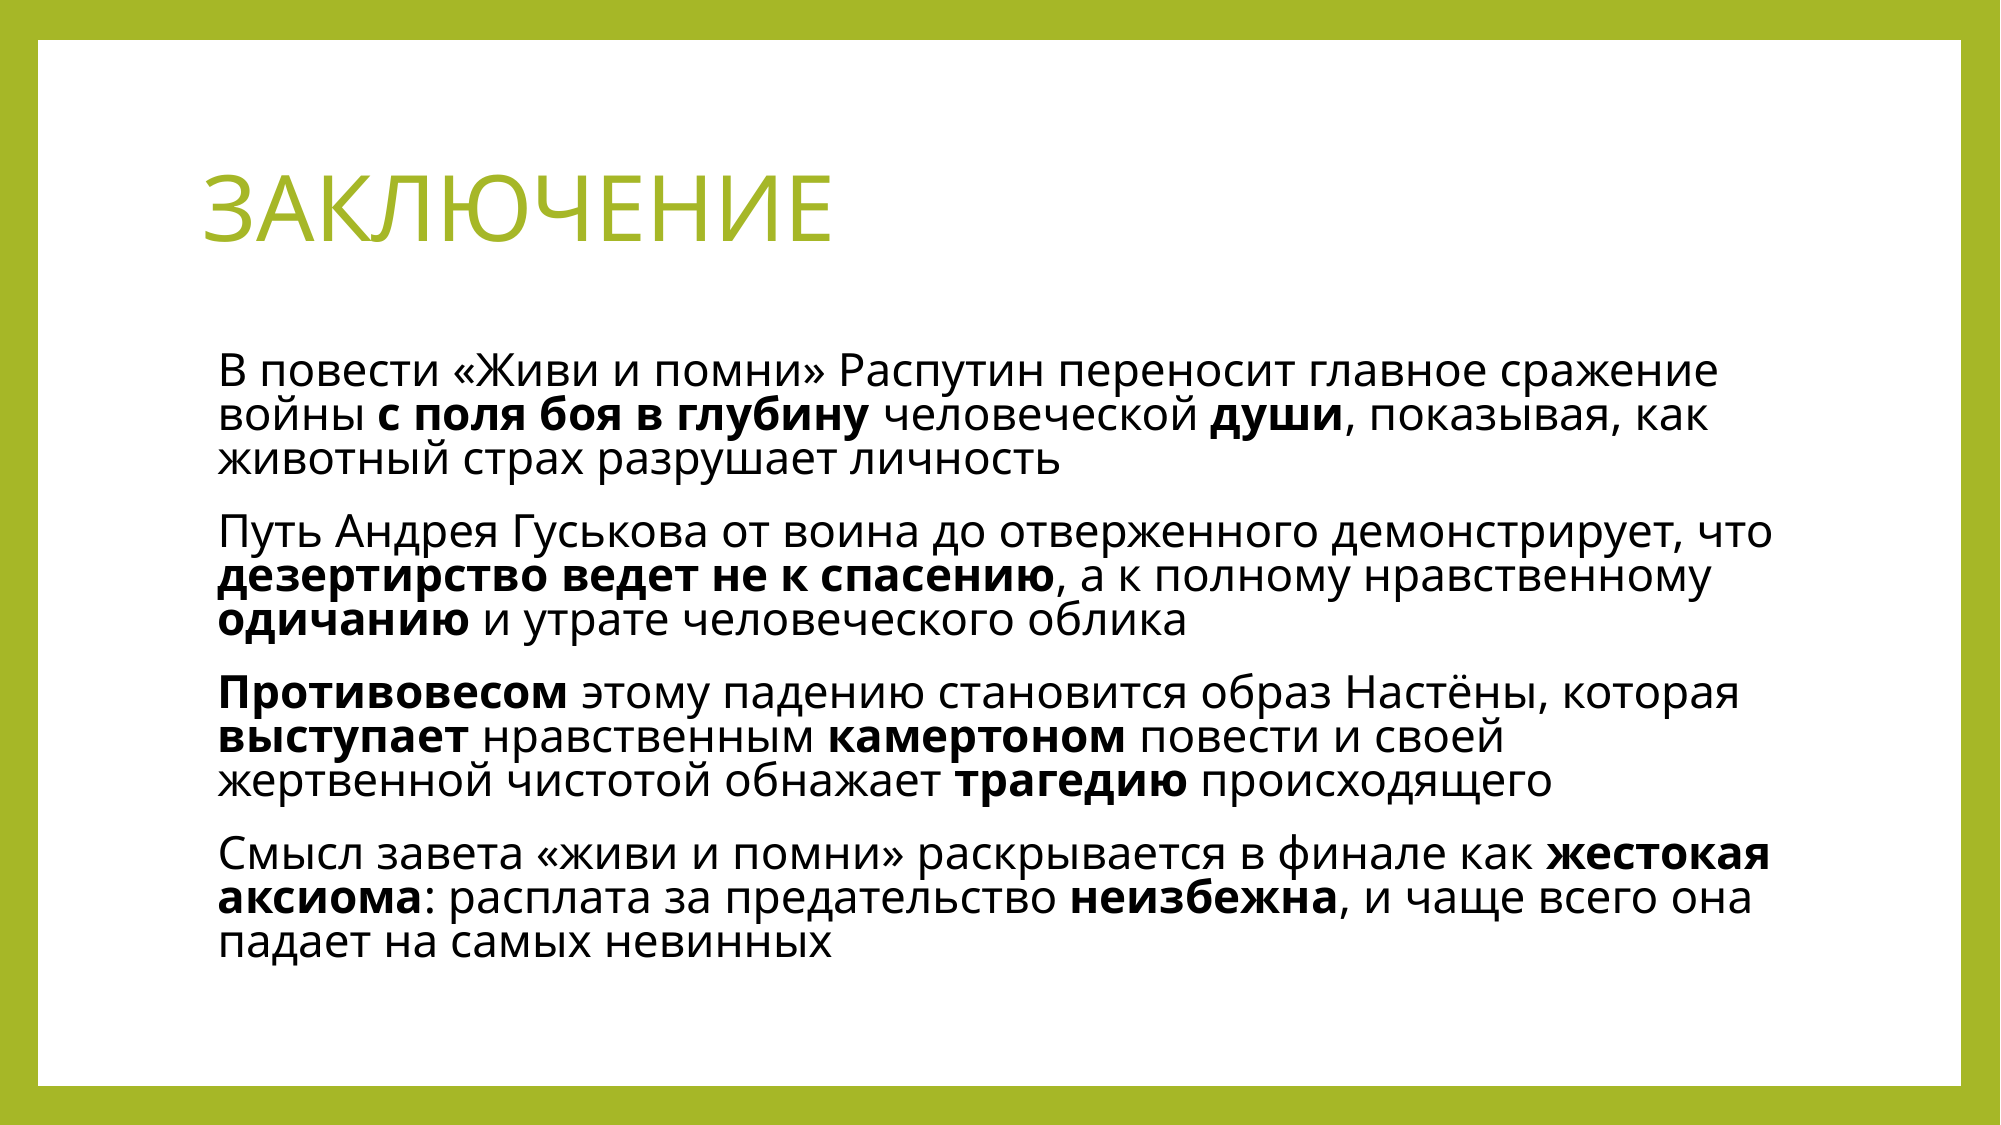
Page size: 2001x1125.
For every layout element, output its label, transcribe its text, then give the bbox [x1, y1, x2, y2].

title ЗАКЛЮЧЕНИЕ [187, 99, 1808, 323]
list В повести «Живи и помни» Распутин переносит главное сражение войны с поля боя в глубину человеческой души, показывая, как животный страх разрушает личность Путь Андрея Гуськова от воина до отверженного демонстрирует, что дезертирство ведет не к спасению, а к полному нравственному одичанию и утрате человеческого облика Противовесом этому падению становится образ Настёны, которая выступает нравственным камертоном повести и своей жертвенной чистотой обнажает трагедию происходящего Смысл завета «живи и помни» раскрывается в финале как жестокая аксиома: расплата за предательство неизбежна, и чаще всего она падает на самых невинных [187, 343, 1808, 994]
